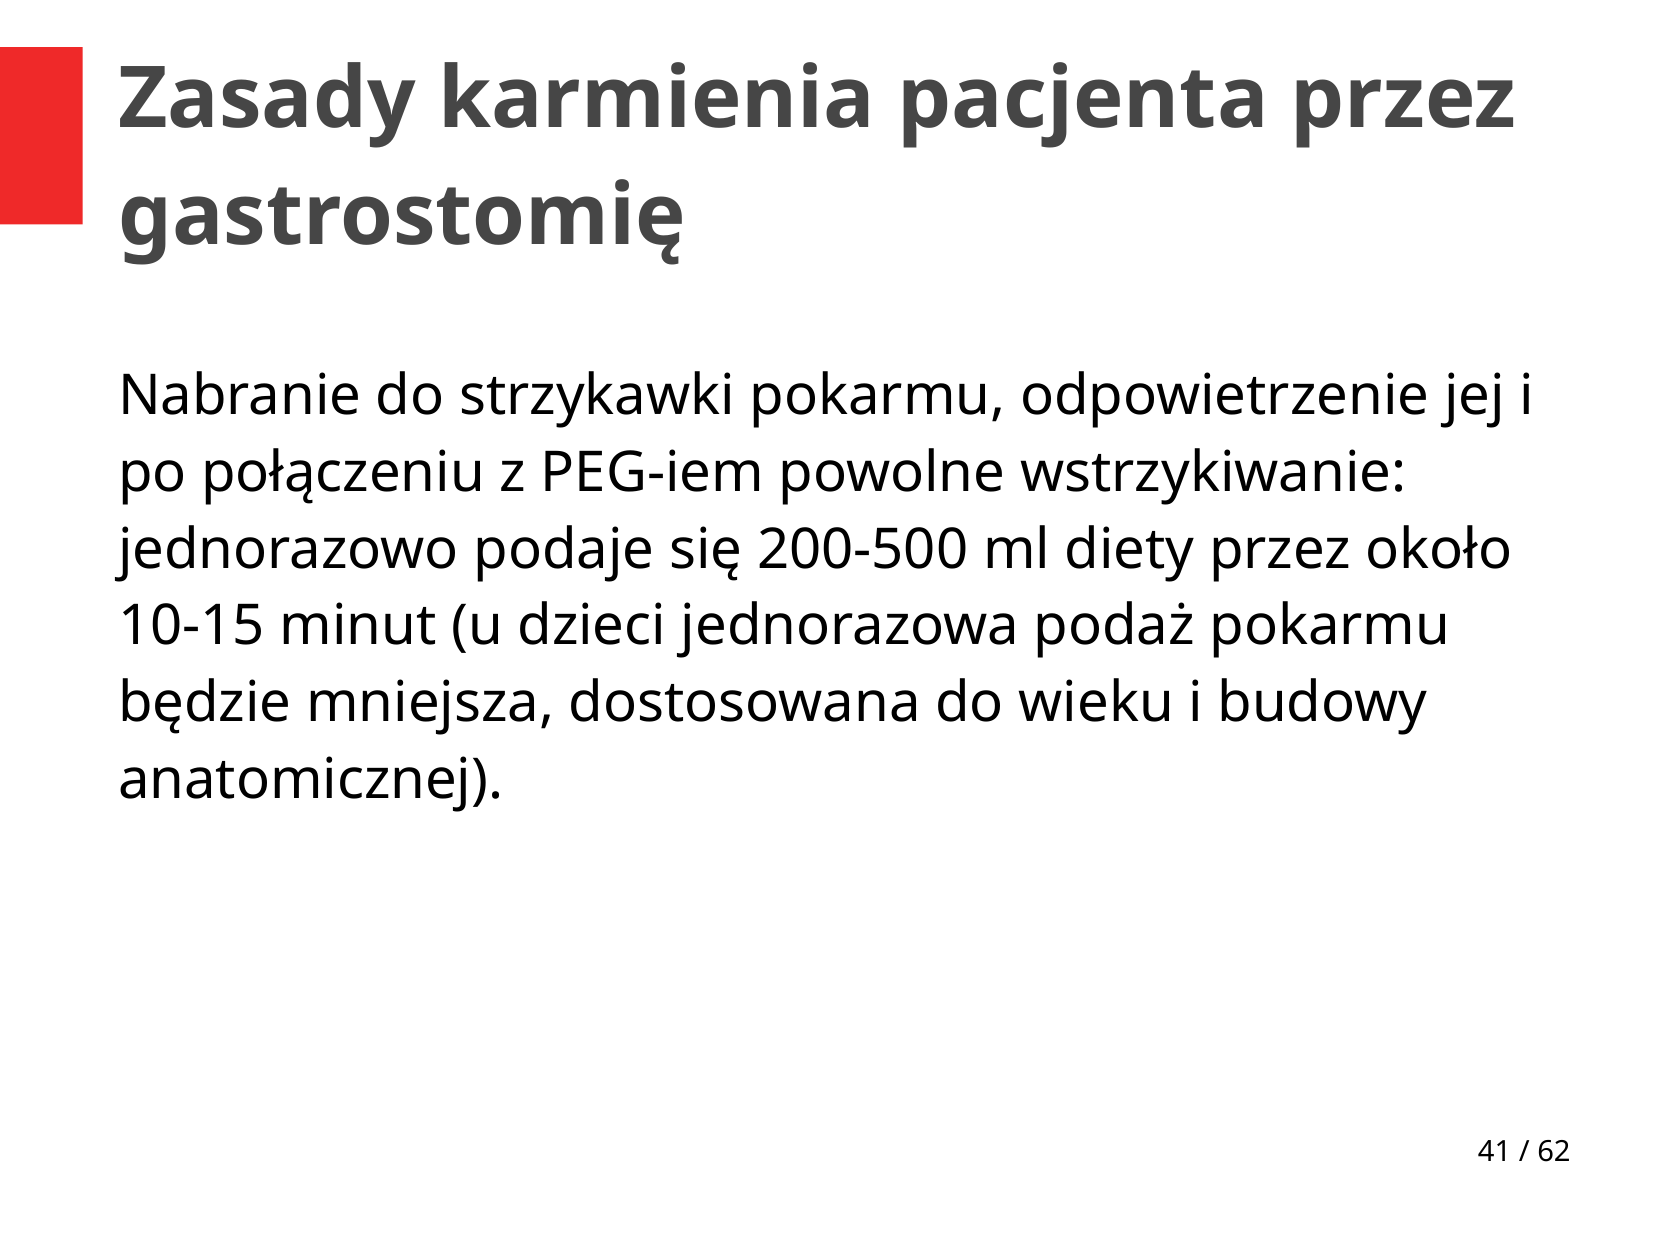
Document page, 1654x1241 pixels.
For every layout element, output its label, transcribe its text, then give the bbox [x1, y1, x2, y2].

title Zasady karmienia pacjenta przez gastrostomię [118, 21, 1571, 285]
list Nabranie do strzykawki pokarmu, odpowietrzenie jej i po połączeniu z PEG-iem powolne wstrzykiwanie: jednorazowo podaje się 200-500 ml diety przez około 10-15 minut (u dzieci jednorazowa podaż pokarmu będzie mniejsza, dostosowana do wieku i budowy anatomicznej). [118, 354, 1536, 1074]
